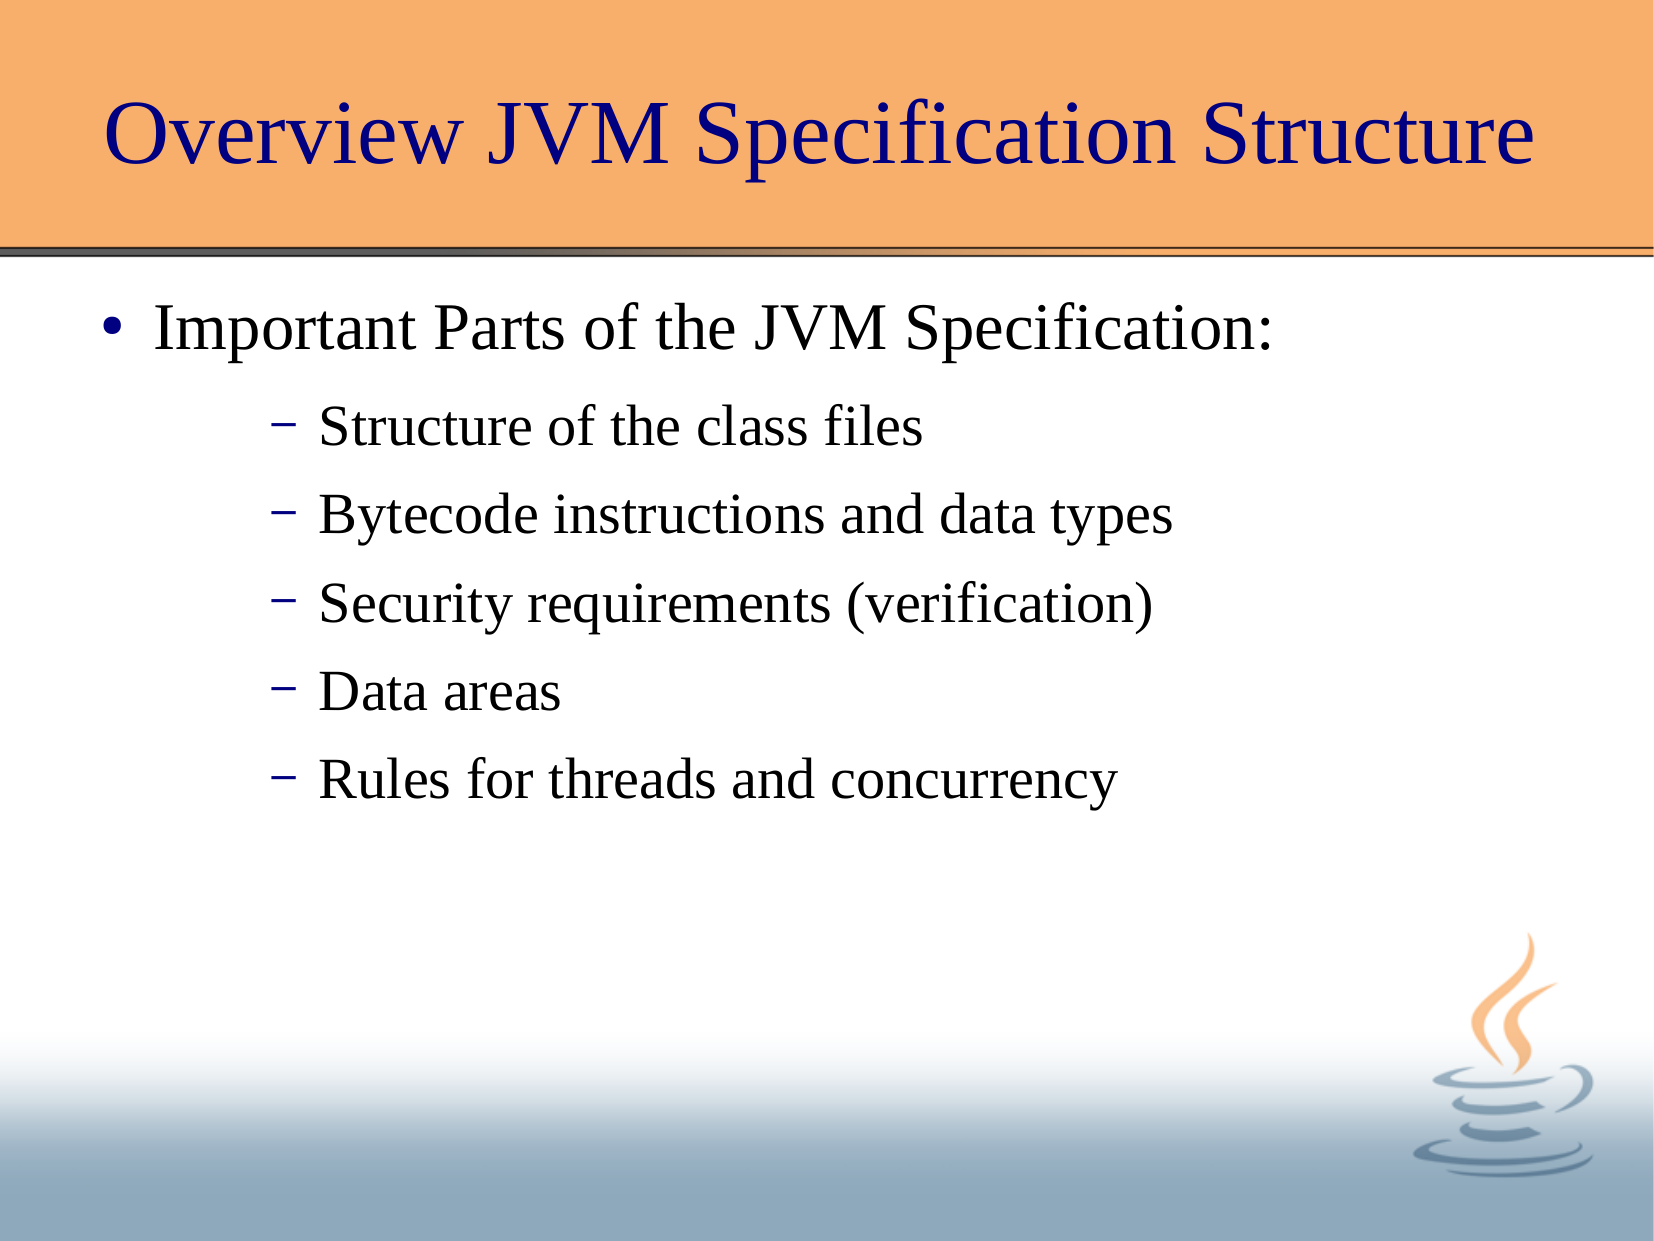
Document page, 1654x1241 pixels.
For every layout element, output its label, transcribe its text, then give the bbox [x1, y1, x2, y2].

picture [0, 0, 1654, 1241]
list Important Parts of the JVM Specification: Structure of the class files Bytecode instructions and data types Security requirements (verification) Data areas Rules for threads and concurrency [82, 290, 1571, 1034]
title Overview JVM Specification Structure [76, 29, 1565, 237]
